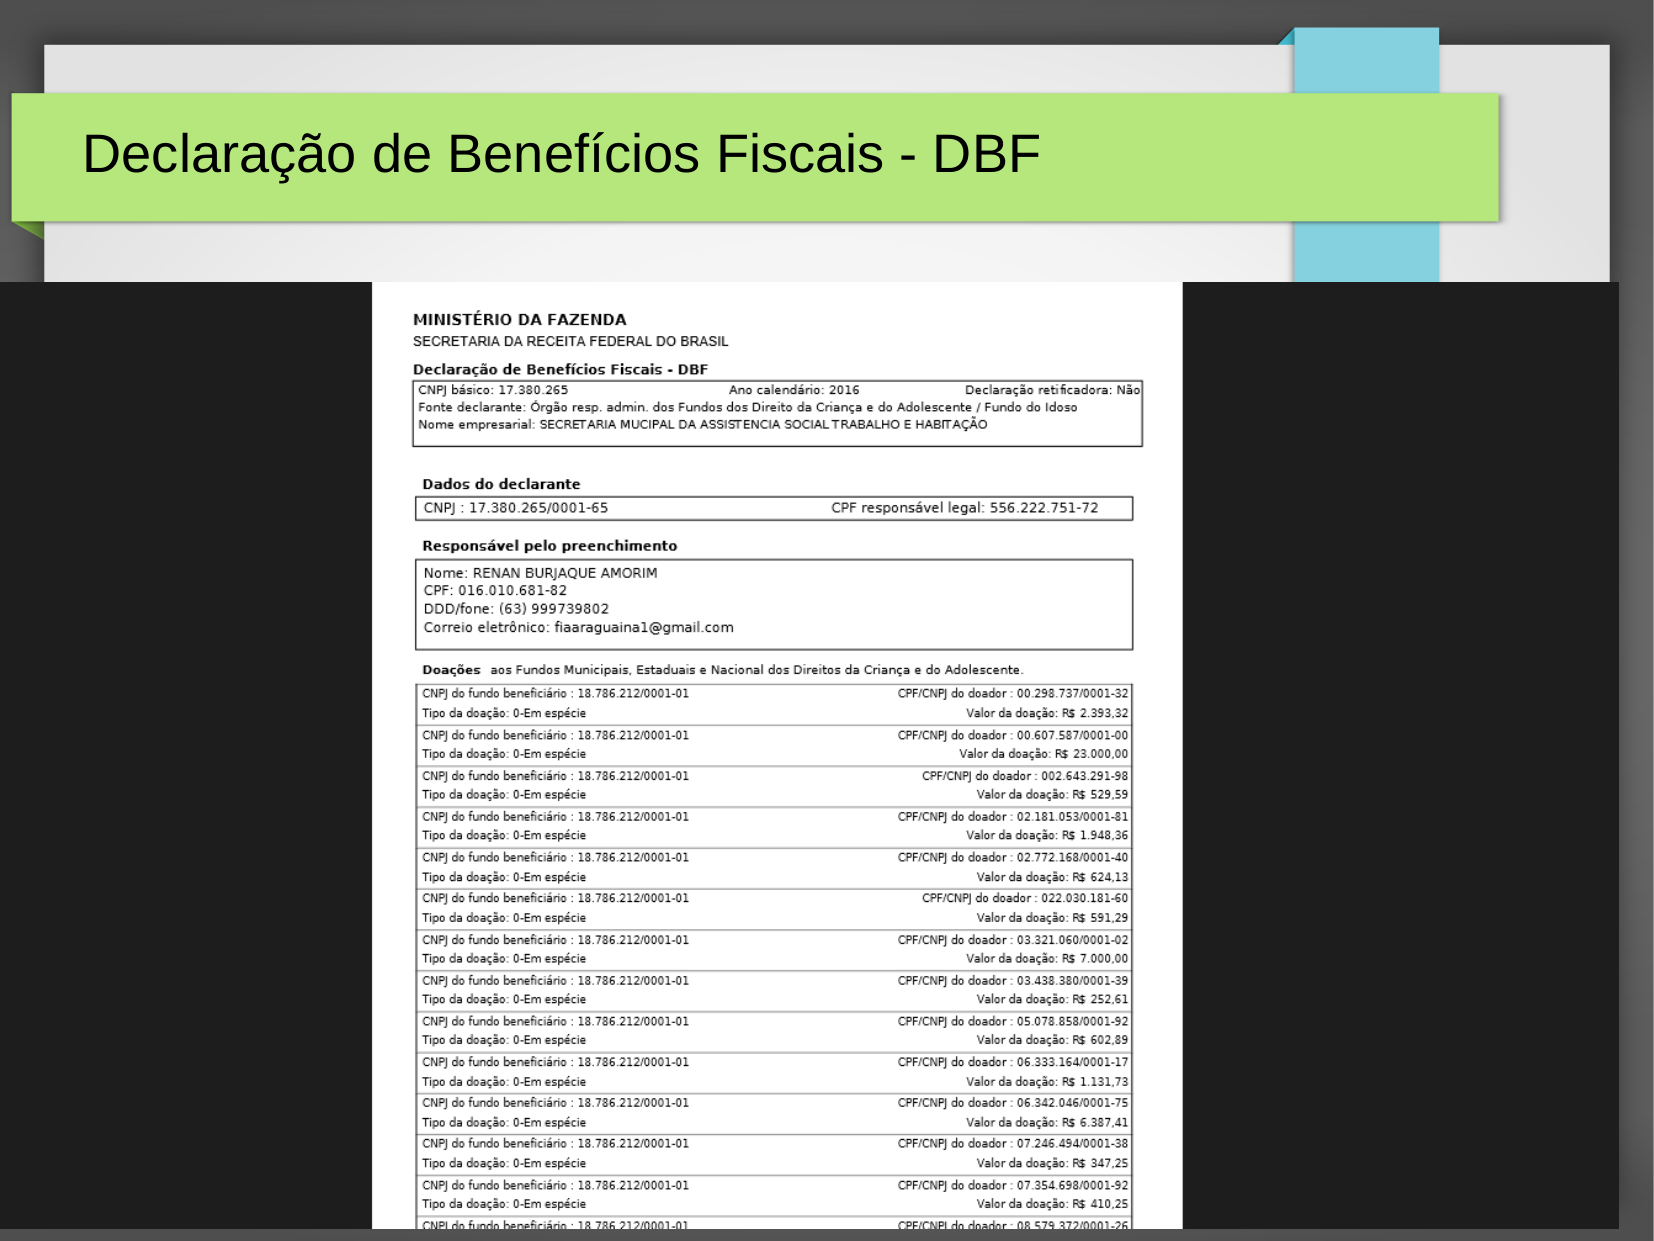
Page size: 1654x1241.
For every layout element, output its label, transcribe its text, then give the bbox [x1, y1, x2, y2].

picture [0, 0, 1654, 1241]
title Declaração de Benefícios Fiscais - DBF [82, 94, 1264, 213]
